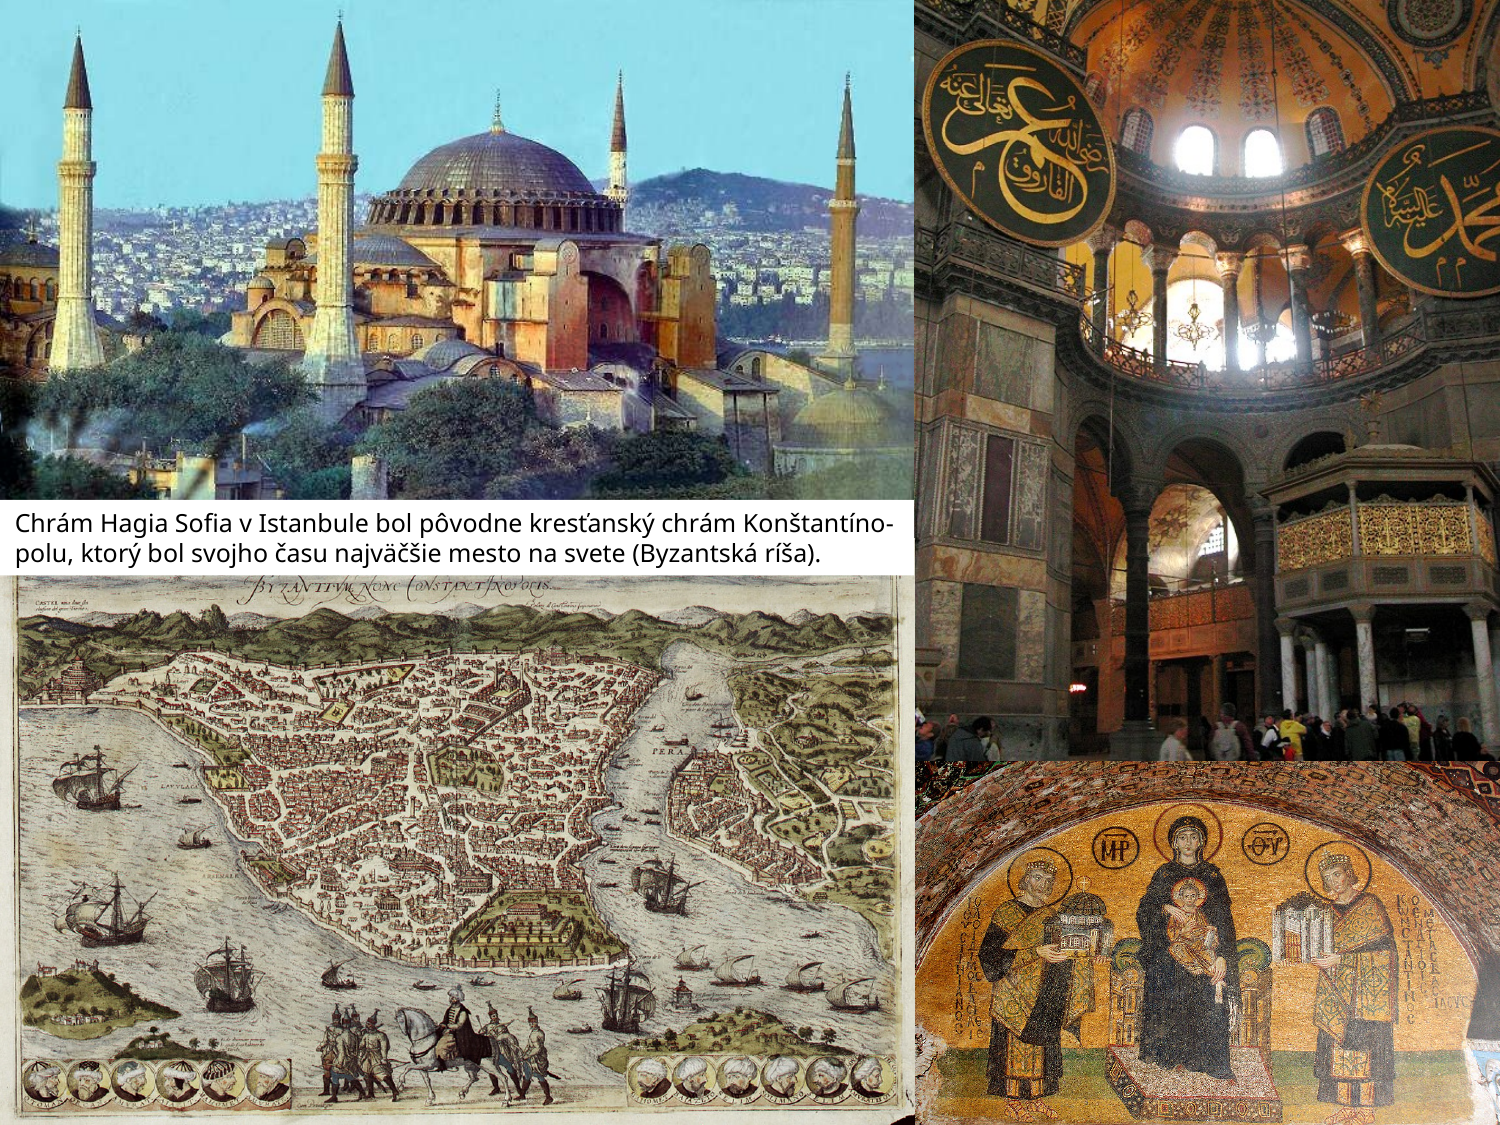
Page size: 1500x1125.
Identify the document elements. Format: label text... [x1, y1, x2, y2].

picture [0, 0, 1500, 1125]
text_box Chrám Hagia Sofia v Istanbule bol pôvodne kresťanský chrám Konštantíno- polu, ktorý bol svojho času najväčšie mesto na svete (Byzantská ríša). [0, 499, 915, 576]
